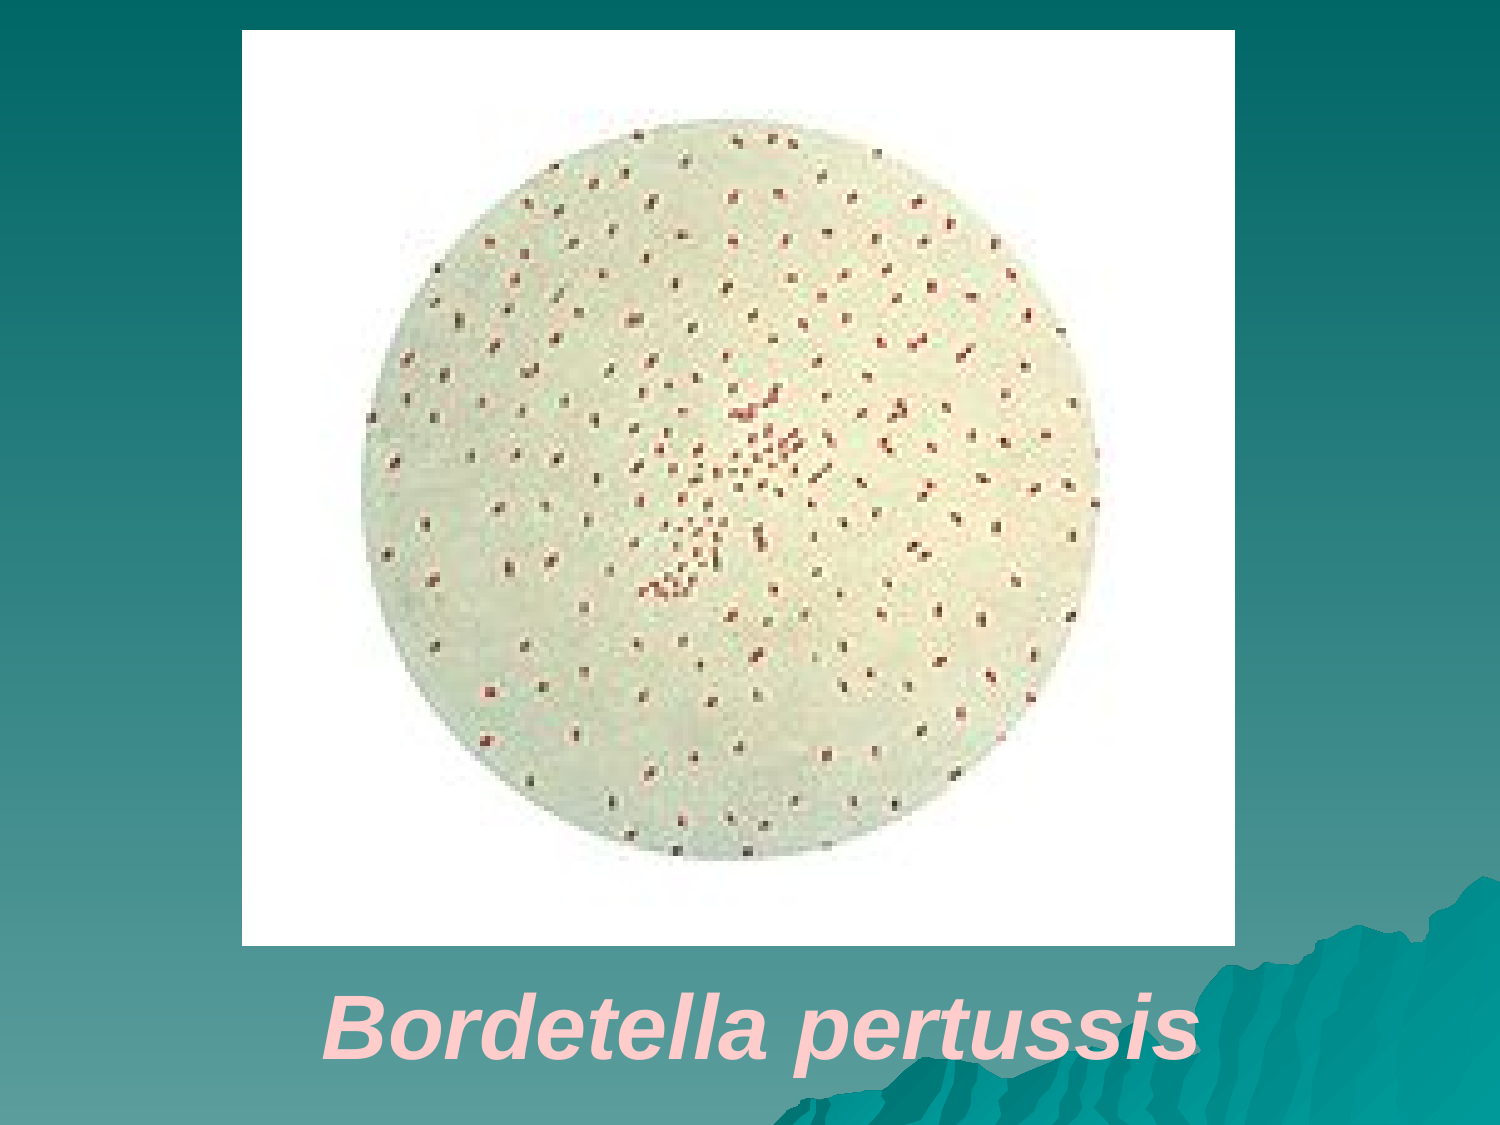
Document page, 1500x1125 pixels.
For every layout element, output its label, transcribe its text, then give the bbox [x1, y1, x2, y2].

picture [242, 30, 1235, 946]
title Bordetella pertussis [75, 952, 1425, 1094]
